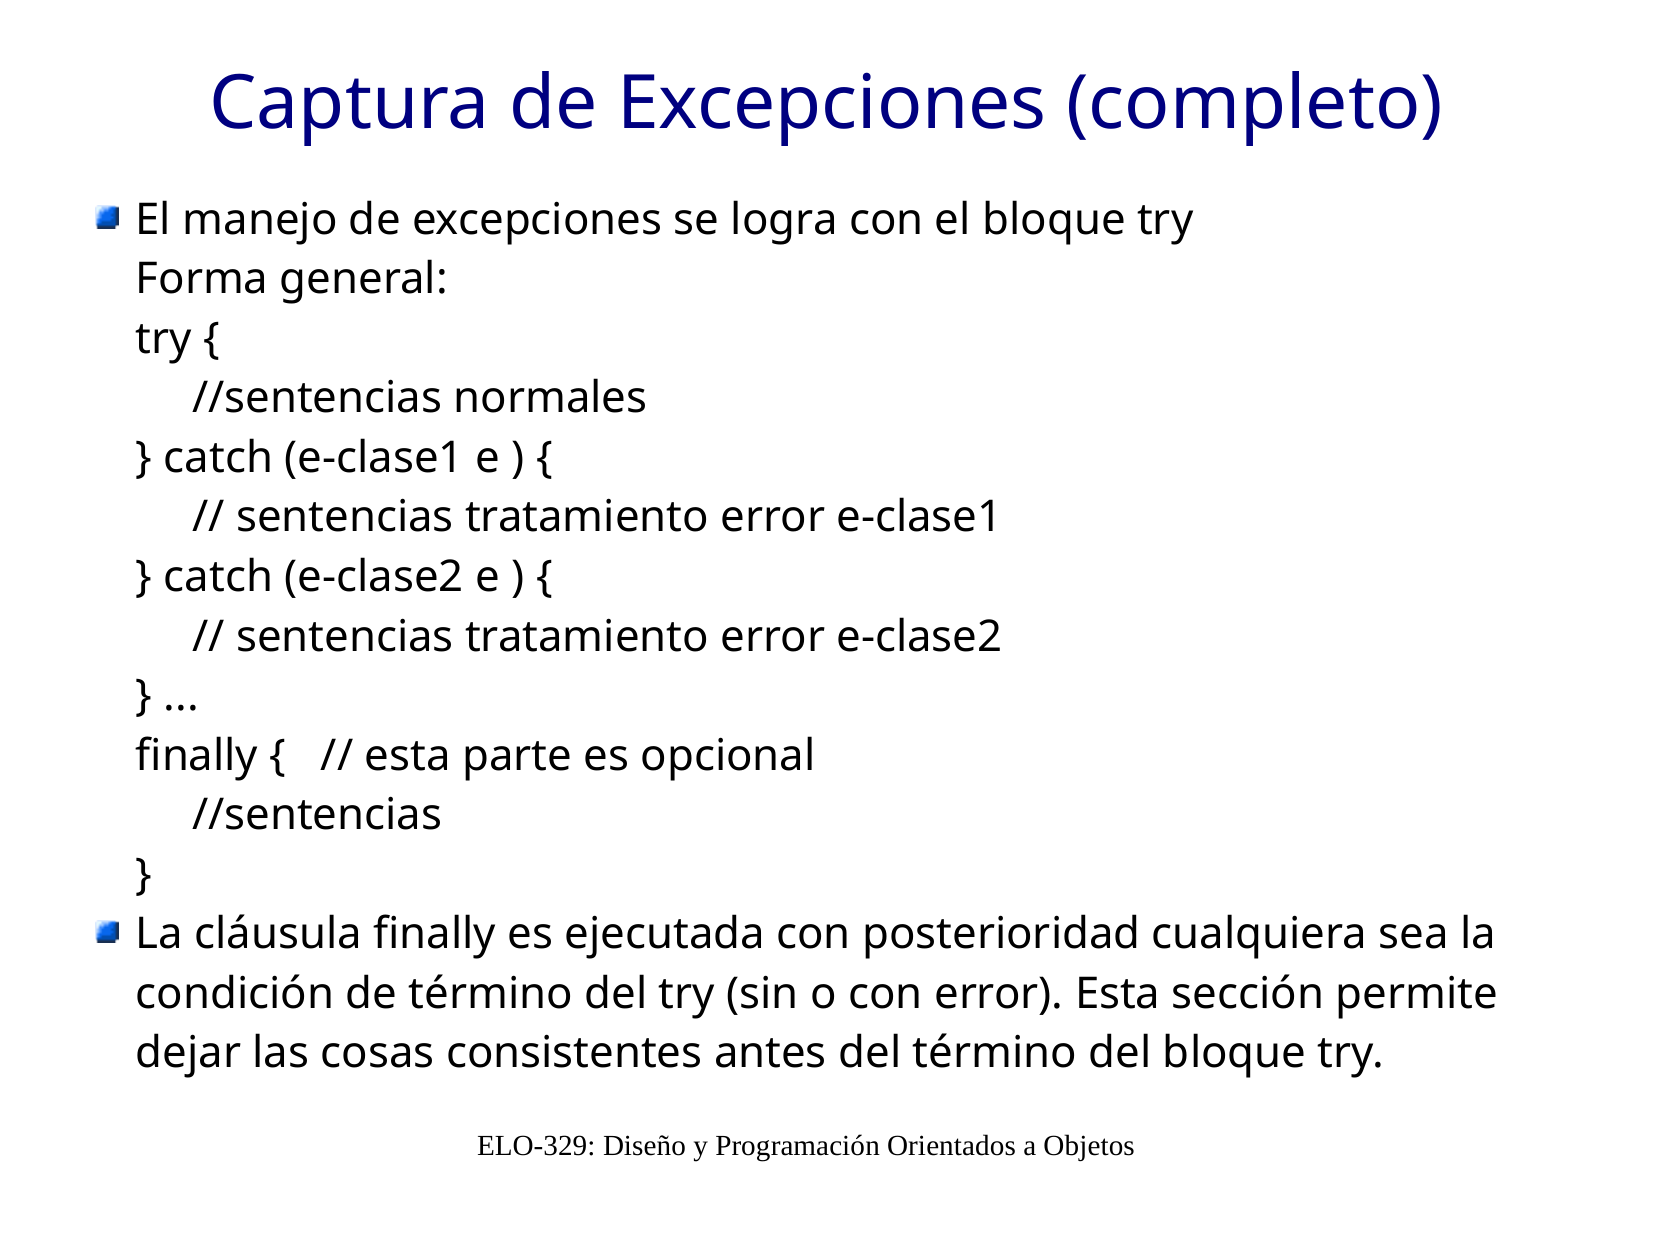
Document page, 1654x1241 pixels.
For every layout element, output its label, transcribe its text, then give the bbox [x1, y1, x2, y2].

title Captura de Excepciones (completo)‏ [82, 49, 1571, 151]
list El manejo de excepciones se logra con el bloque try Forma general: try { //sentencias normales } catch (e-clase1 e ) { // sentencias tratamiento error e-clase1 } catch (e-clase2 e ) { // sentencias tratamiento error e-clase2 } ... finally { // esta parte es opcional //sentencias } La cláusula finally es ejecutada con posterioridad cualquiera sea la condición de término del try (sin o con error). Esta sección permite dejar las cosas consistentes antes del término del bloque try. [82, 187, 1571, 1082]
